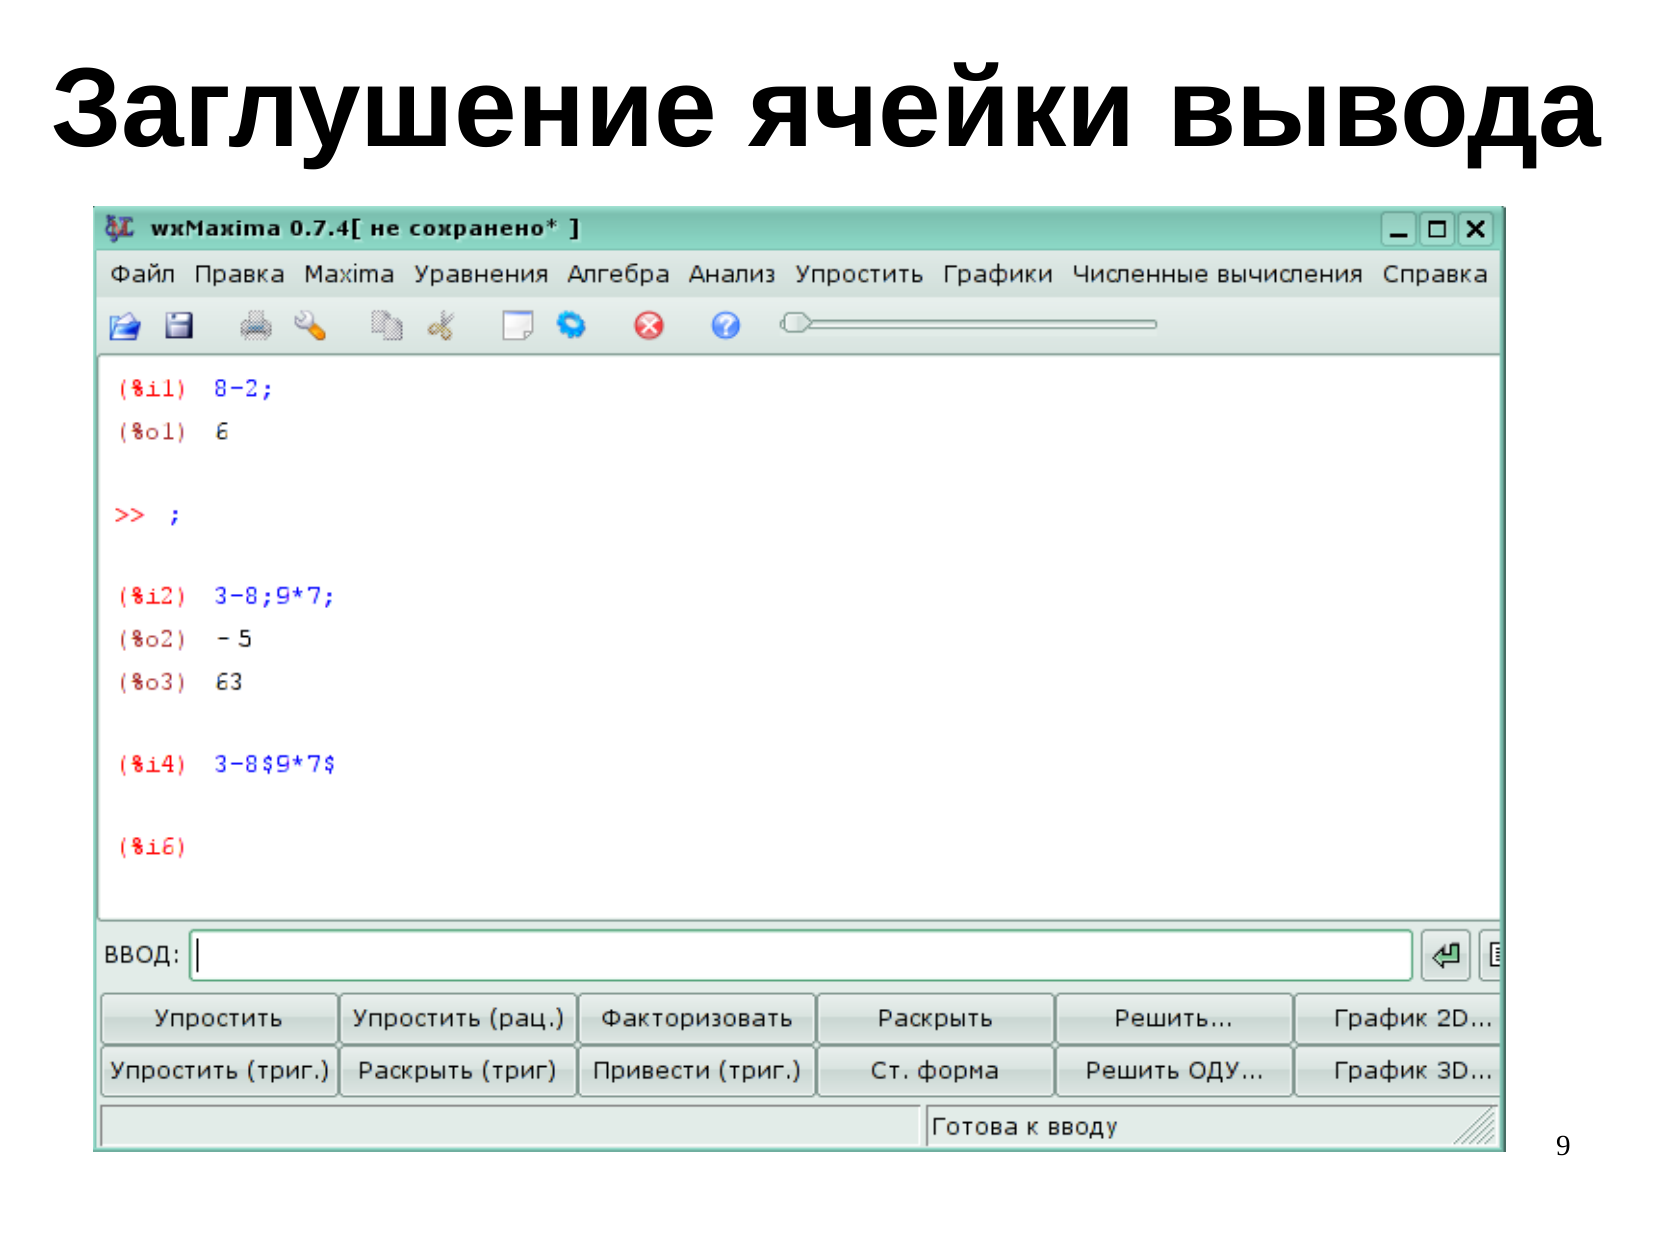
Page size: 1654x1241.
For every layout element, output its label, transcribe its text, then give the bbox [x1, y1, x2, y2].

picture [93, 206, 1506, 1152]
text_box Заглушение ячейки вывода [29, 36, 1625, 178]
